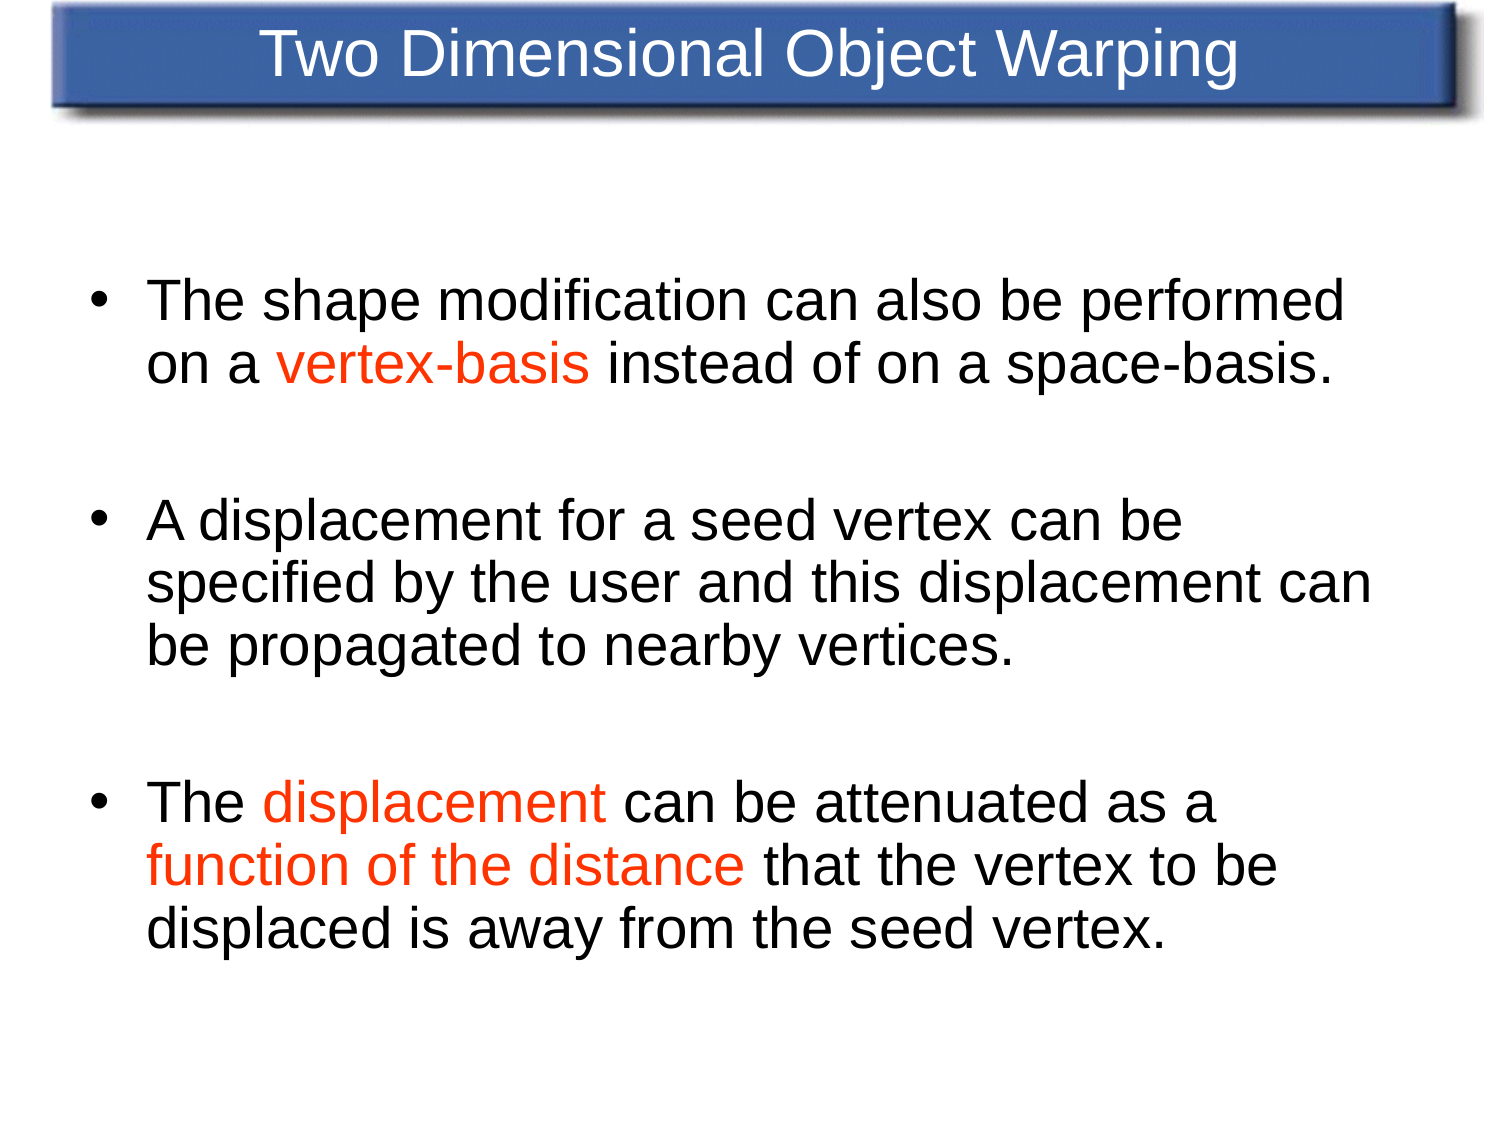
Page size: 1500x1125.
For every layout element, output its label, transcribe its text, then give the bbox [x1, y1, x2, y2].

list The shape modification can also be performed on a vertex-basis instead of on a space-basis. A displacement for a seed vertex can be specified by the user and this displacement can be propagated to nearby vertices. The displacement can be attenuated as a function of the distance that the vertex to be displaced is away from the seed vertex. [75, 262, 1426, 1006]
title Two Dimensional Object Warping [75, 0, 1426, 100]
picture [50, 0, 1484, 127]
